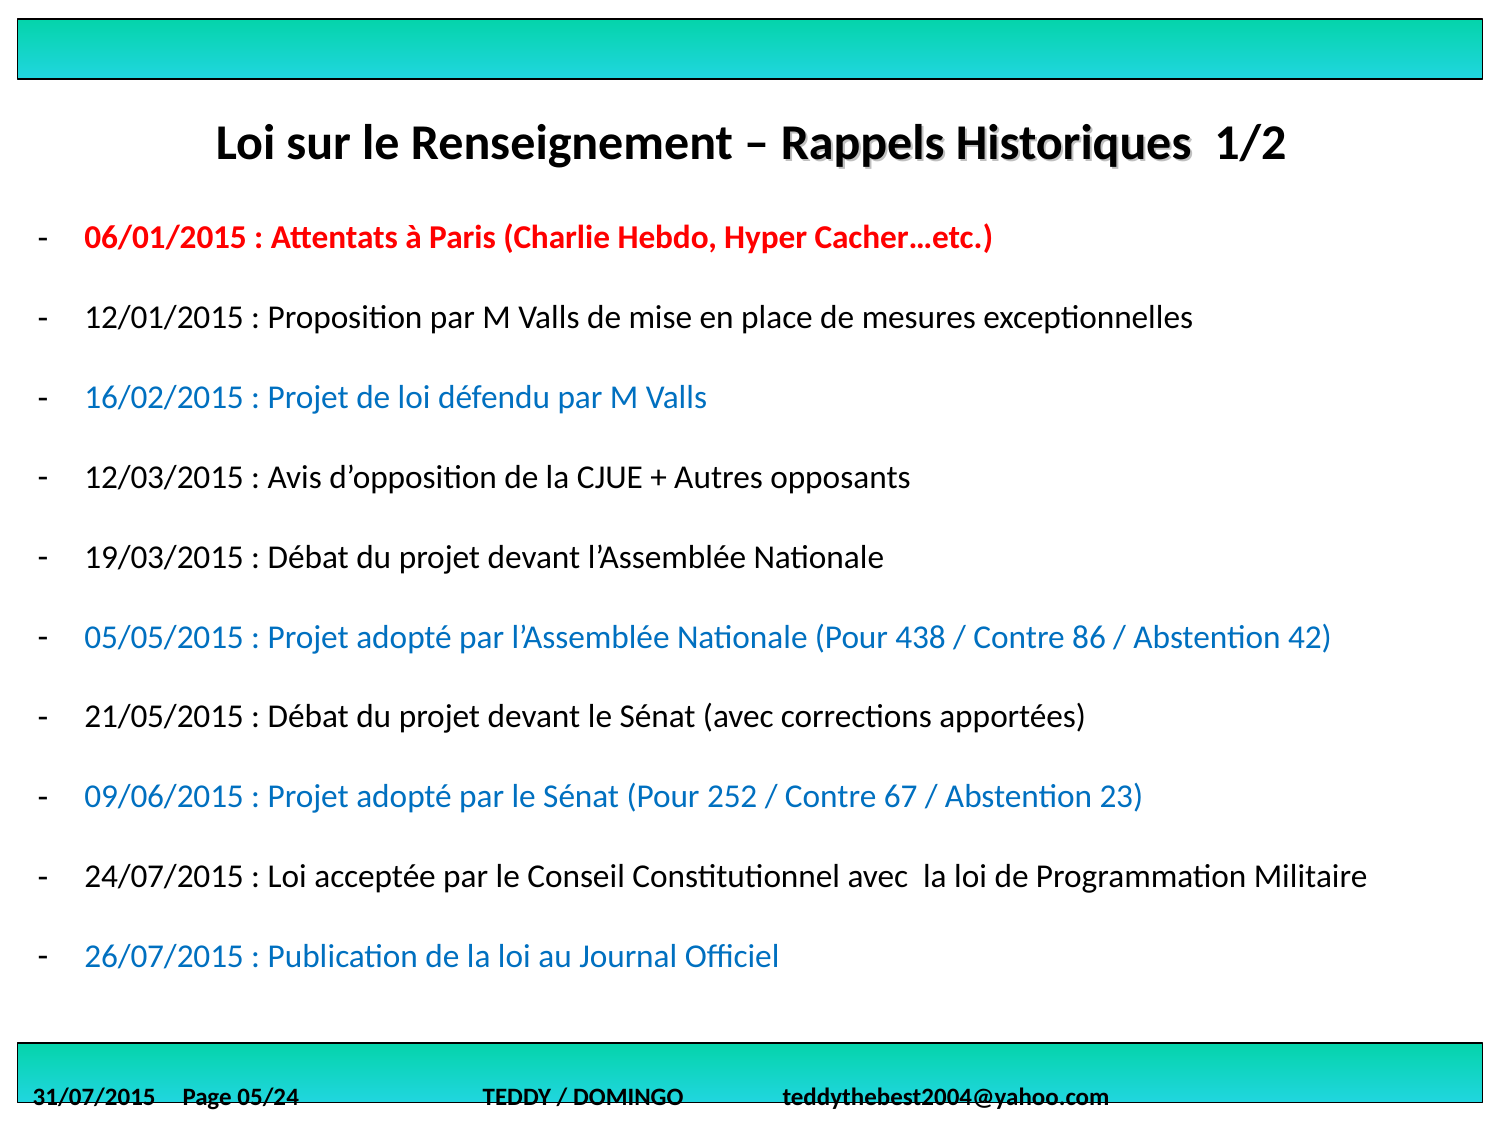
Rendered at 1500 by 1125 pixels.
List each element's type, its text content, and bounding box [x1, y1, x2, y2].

text_box 31/07/2015 Page 05/24 TEDDY / DOMINGO teddythebest2004@yahoo.com [17, 1042, 1483, 1103]
text_box [17, 42, 1483, 80]
text_box 06/01/2015 : Attentats à Paris (Charlie Hebdo, Hyper Cacher…etc.) 12/01/2015 : Proposition par M Valls de mise en place de mesures exceptionnelles 16/02/2015 : Projet de loi défendu par M Valls 12/03/2015 : Avis d’opposition de la CJUE + Autres opposants 19/03/2015 : Débat du projet devant l’Assemblée Nationale 05/05/2015 : Projet adopté par l’Assemblée Nationale (Pour 438 / Contre 86 / Abstention 42) 21/05/2015 : Débat du projet devant le Sénat (avec corrections apportées) 09/06/2015 : Projet adopté par le Sénat (Pour 252 / Contre 67 / Abstention 23) 24/07/2015 : Loi acceptée par le Conseil Constitutionnel avec la loi de Programmation Militaire 26/07/2015 : Publication de la loi au Journal Officiel [22, 208, 1474, 991]
text_box Loi sur le Renseignement – Rappels Historiques 1/2 [19, 101, 1483, 178]
